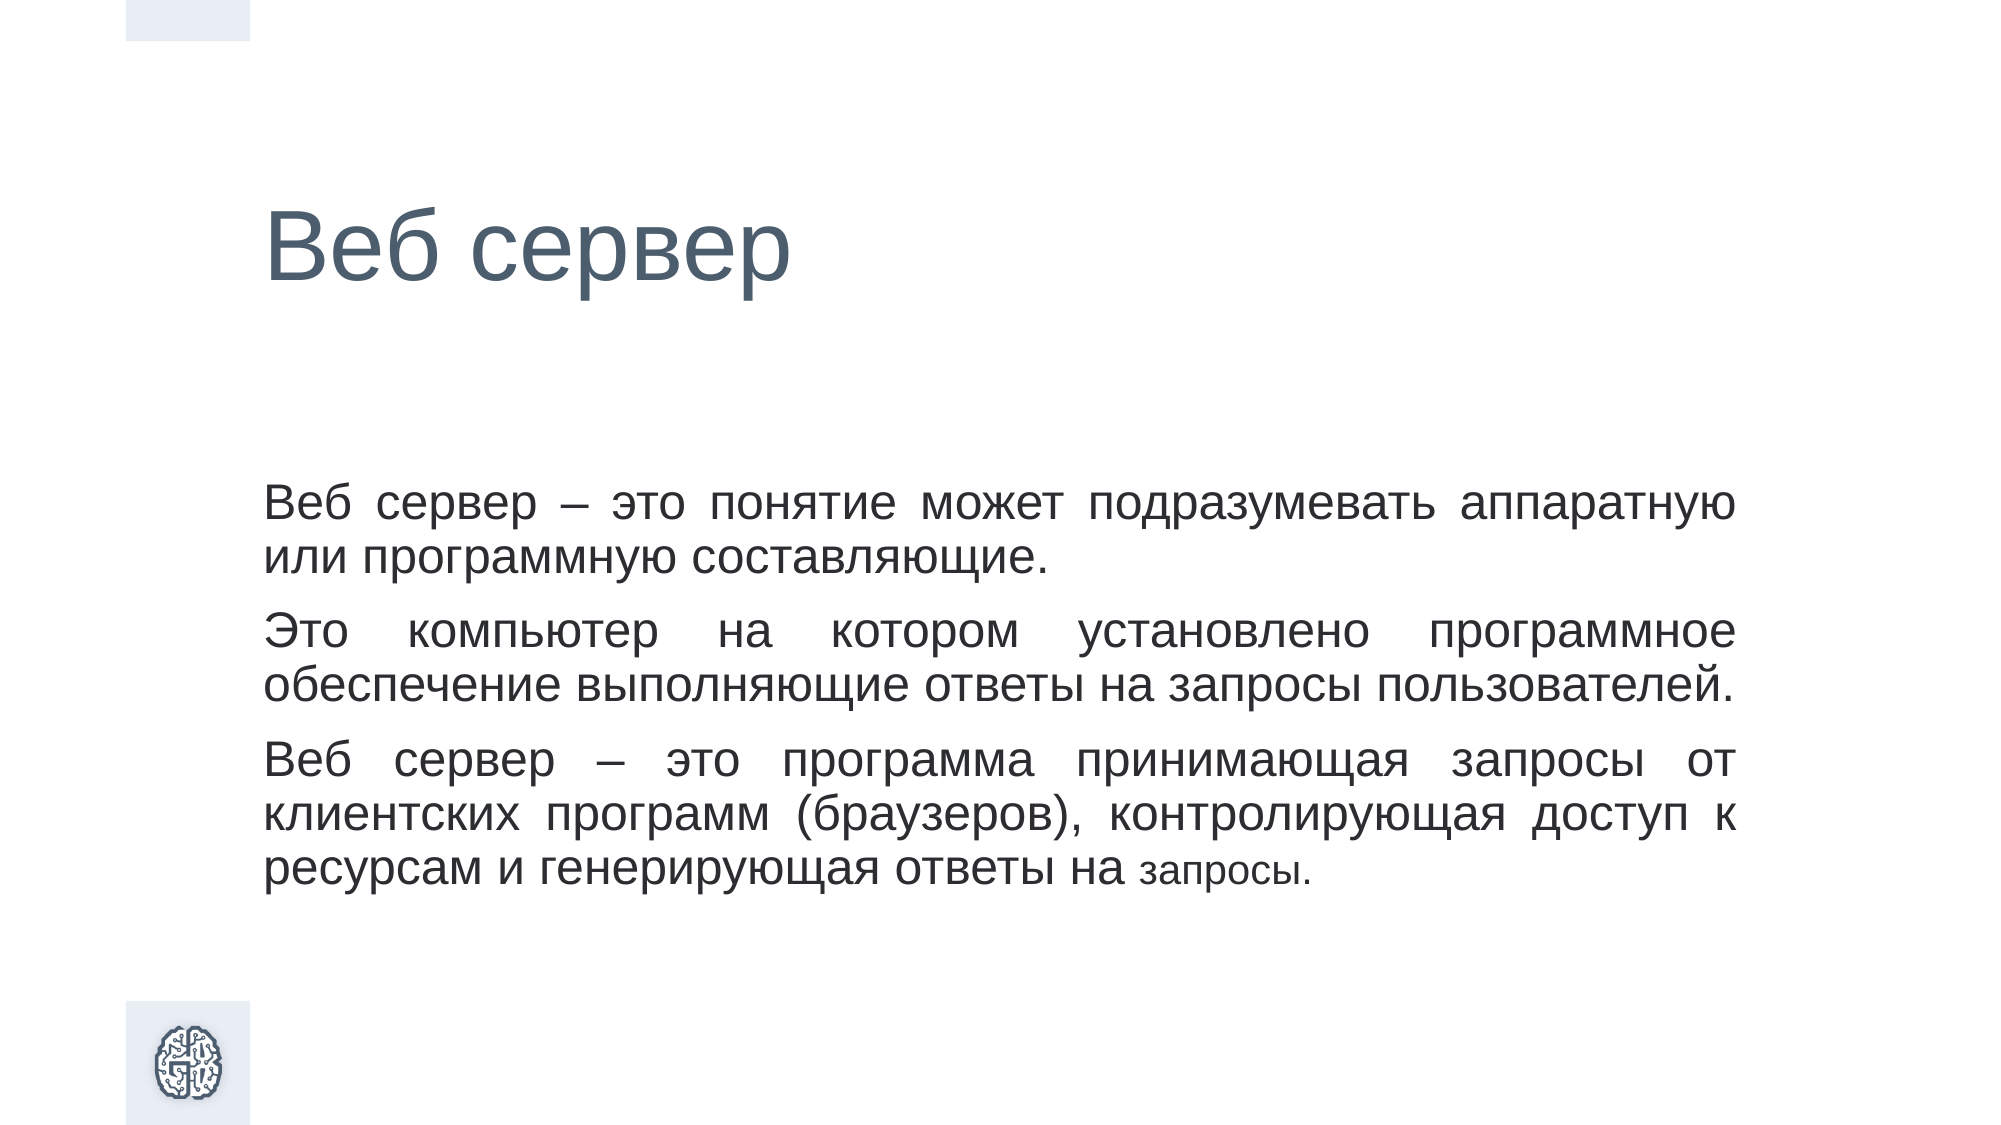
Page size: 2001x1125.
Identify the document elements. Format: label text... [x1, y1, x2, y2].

title Веб сервер [248, 124, 1752, 372]
list Веб сервер – это понятие может подразумевать аппаратную или программную составляющие. Это компьютер на котором установлено программное обеспечение выполняющие ответы на запросы пользователей. Веб сервер – это программа принимающая запросы от клиентских программ (браузеров), контролирующая доступ к ресурсам и генерирующая ответы на запросы. [248, 431, 1752, 941]
picture [144, 1016, 232, 1110]
